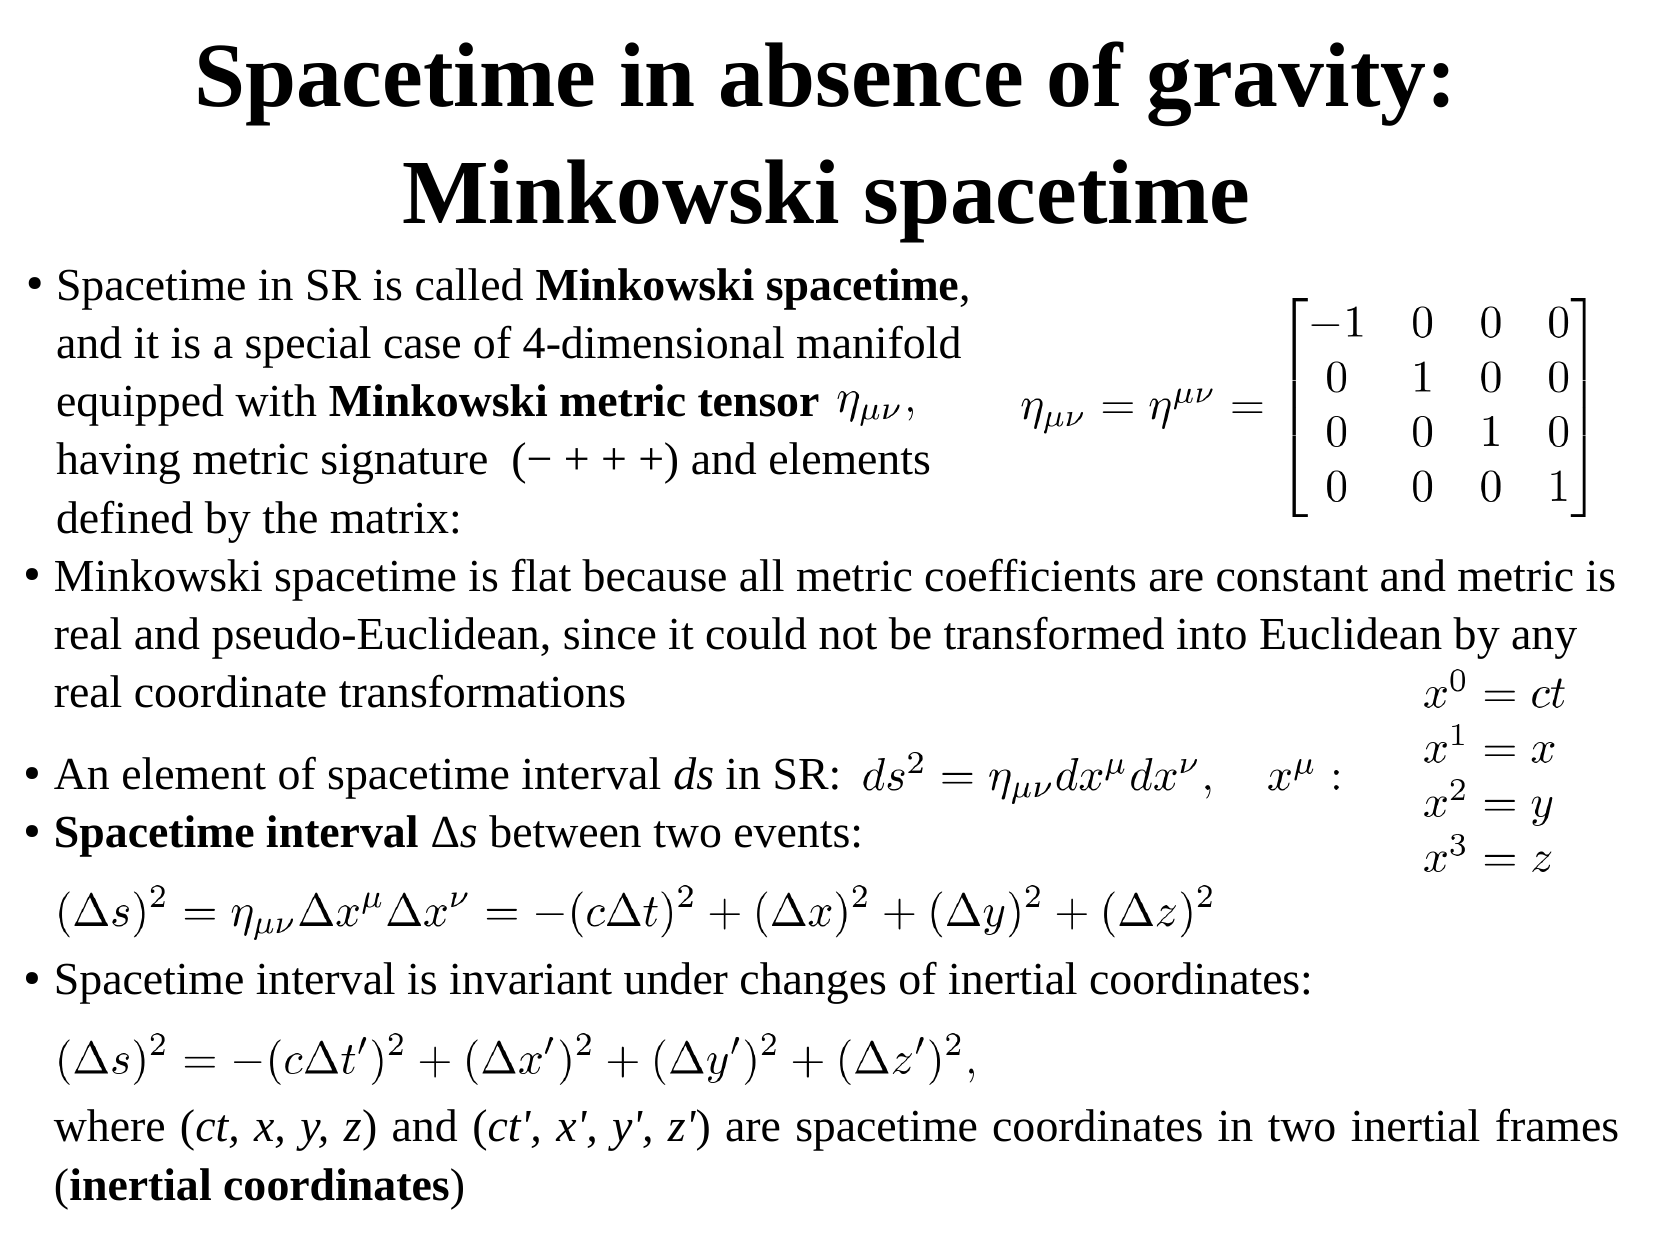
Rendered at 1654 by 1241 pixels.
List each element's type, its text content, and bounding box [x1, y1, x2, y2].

picture [1021, 298, 1586, 517]
picture [59, 1033, 974, 1085]
list Minkowski spacetime is flat because all metric coefficients are constant and metric is real and pseudo-Euclidean, since it could not be transformed into Euclidean by any real coordinate transformations An element of spacetime interval ds in SR: Spacetime interval Δs between two events: Spacetime interval is invariant under changes of inertial coordinates: where (ct, x, y, z) and (ct', x', y', z') are spacetime coordinates in two inertial frames (inertial coordinates) [24, 542, 1620, 1211]
text_box Spacetime in SR is called Minkowski spacetime, and it is a special case of 4-dimensional manifold equipped with Minkowski metric tensor having metric signature (− + + +) and elements defined by the matrix: [26, 251, 991, 542]
picture [837, 391, 913, 426]
title Spacetime in absence of gravity: Minkowski spacetime [82, 9, 1571, 244]
picture [863, 669, 1565, 872]
picture [59, 885, 1212, 940]
